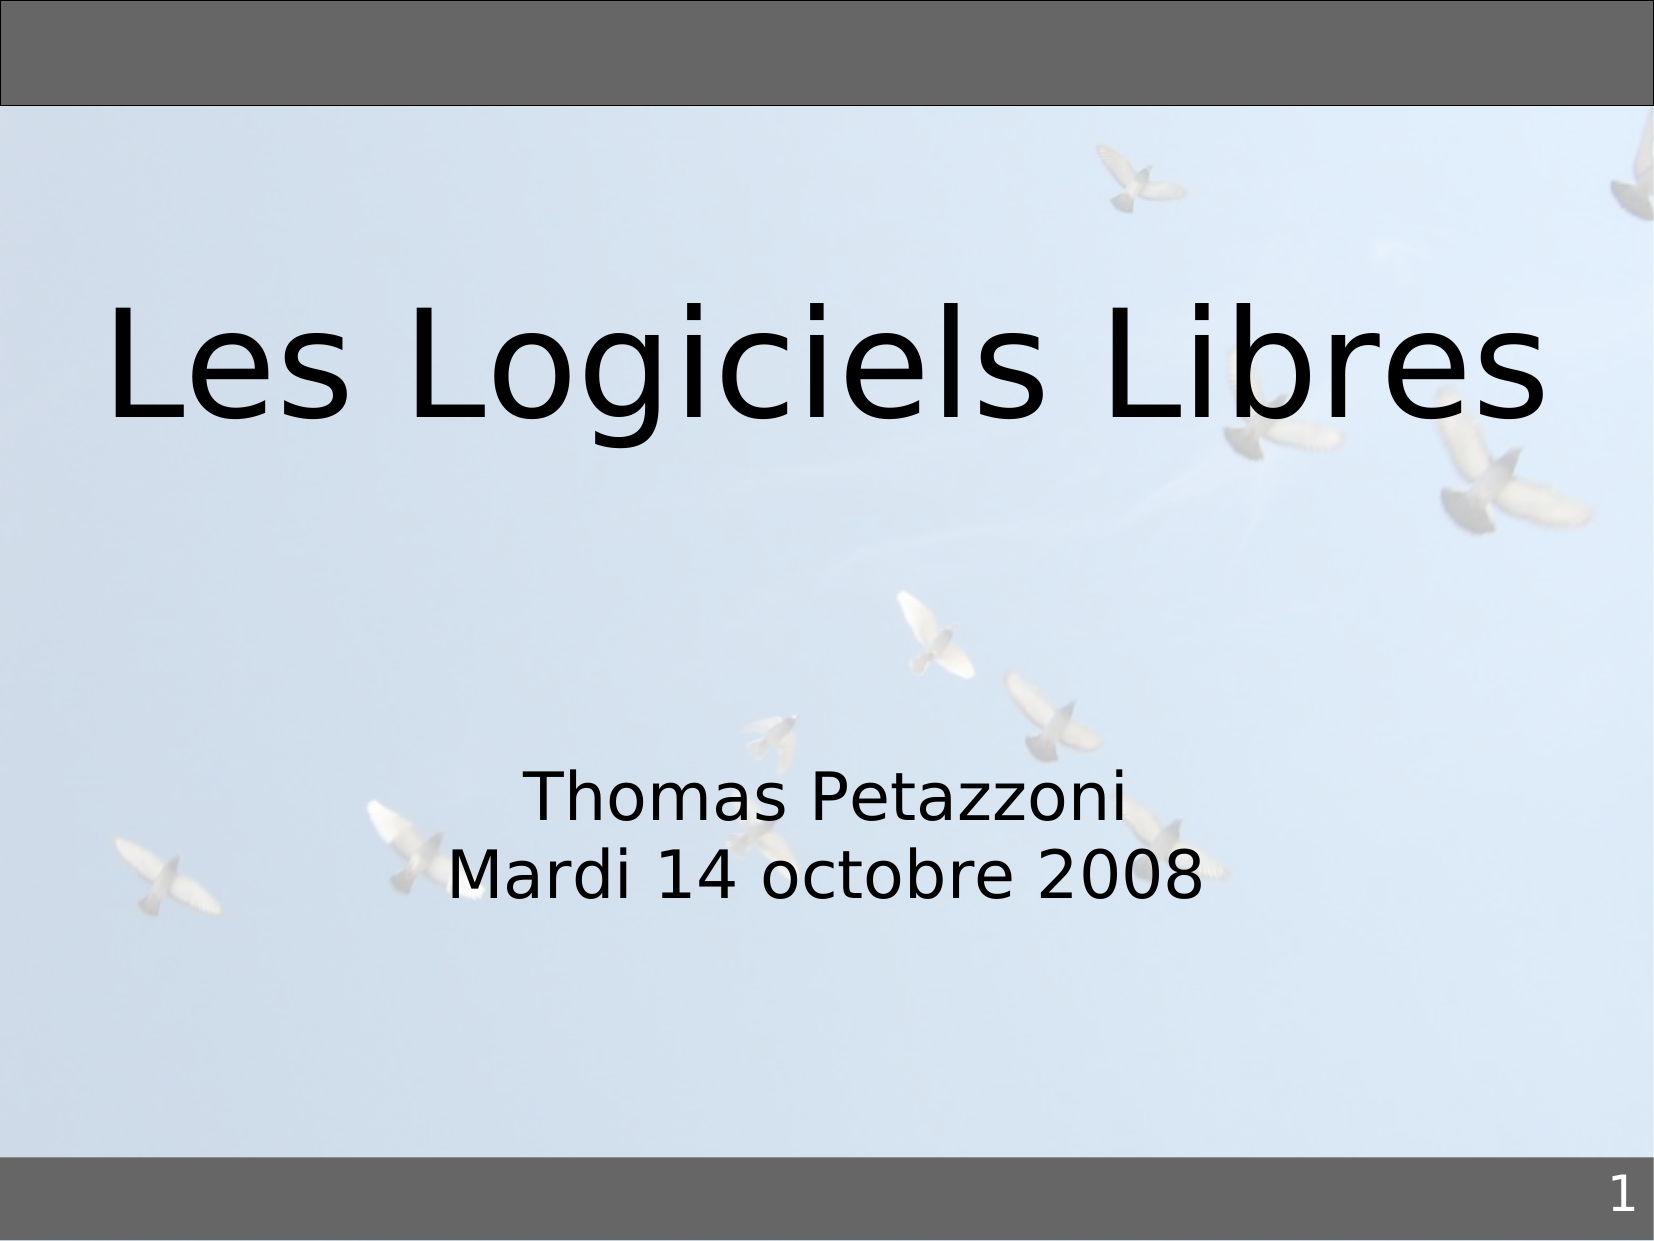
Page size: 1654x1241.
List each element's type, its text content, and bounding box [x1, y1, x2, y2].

text_box Les Logiciels Libres Thomas Petazzoni Mardi 14 octobre 2008 [0, 270, 1654, 922]
